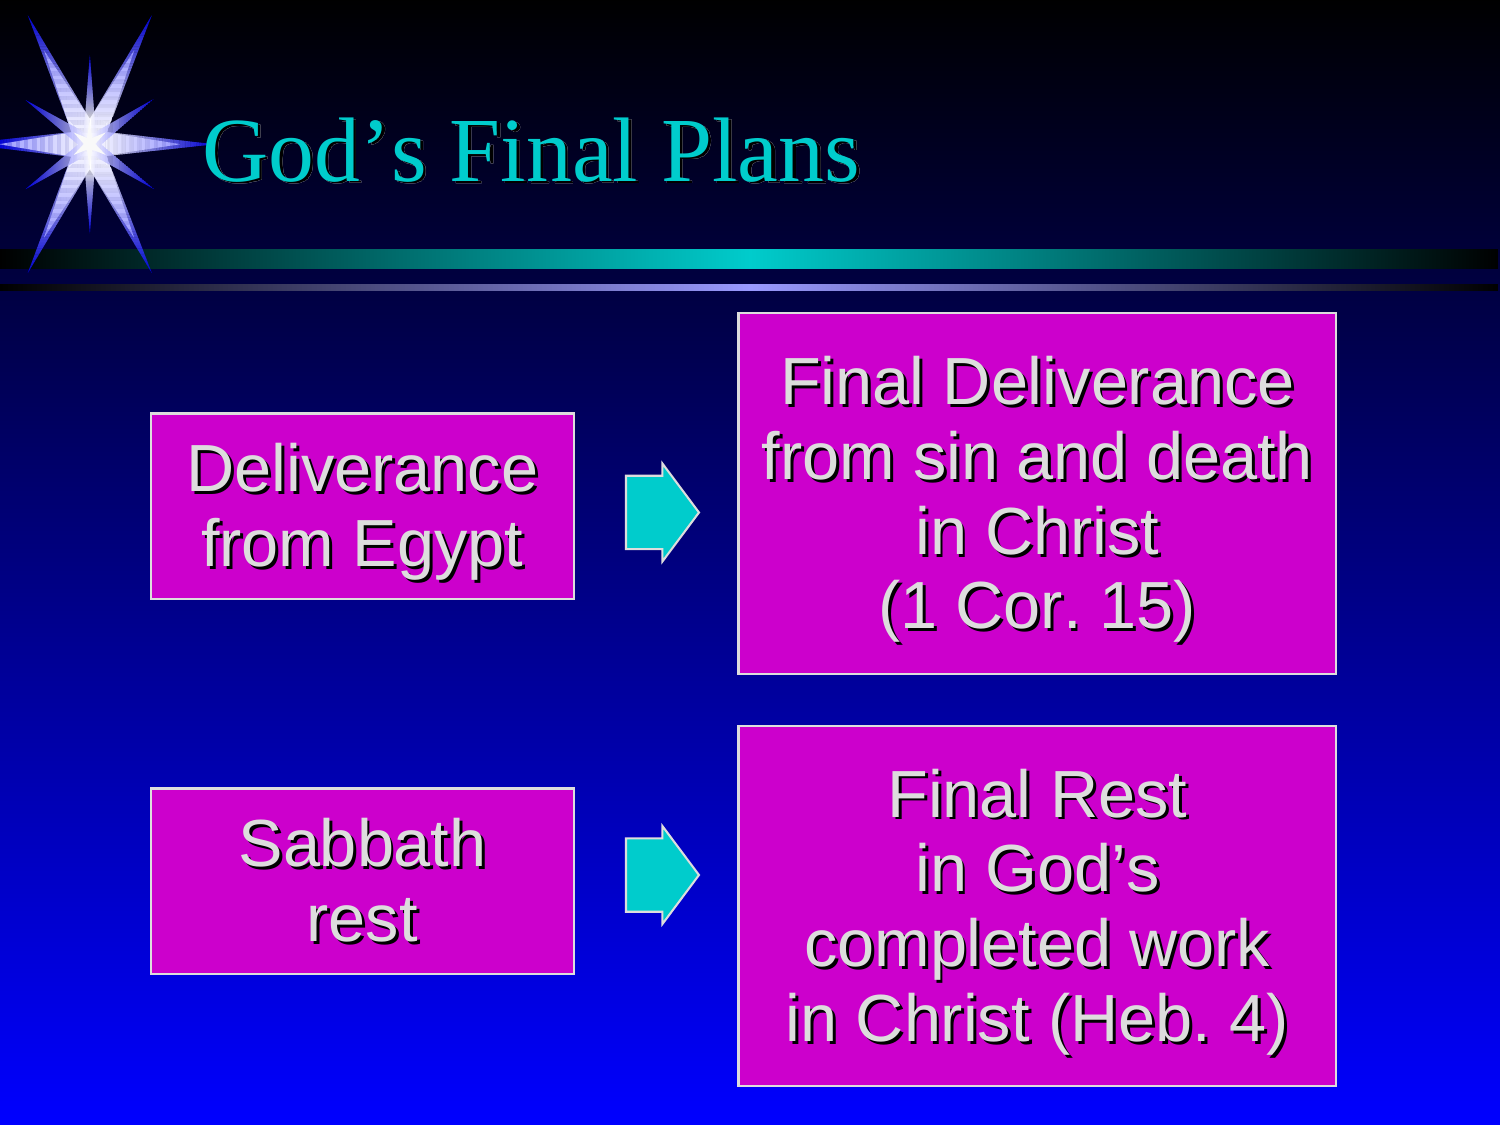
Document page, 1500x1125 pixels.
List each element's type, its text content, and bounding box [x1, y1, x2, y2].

text_box Final Rest in God’s completed work in Christ (Heb. 4) [738, 725, 1337, 1087]
text_box [625, 826, 699, 925]
text_box 3 [35, 37, 44, 42]
text_box Final Deliverance from sin and death in Christ (1 Cor. 15) [738, 313, 1337, 674]
title God’s Final Plans [187, 56, 1463, 244]
text_box 3 [135, 37, 144, 42]
text_box Sabbath rest [151, 788, 574, 974]
text_box Deliverance from Egypt [151, 413, 574, 599]
text_box 3 [135, 246, 144, 251]
text_box 3 [36, 246, 44, 251]
text_box new [131, 43, 142, 49]
text_box new [38, 239, 49, 245]
text_box new [131, 239, 141, 245]
text_box [625, 463, 699, 562]
text_box new [38, 43, 48, 49]
